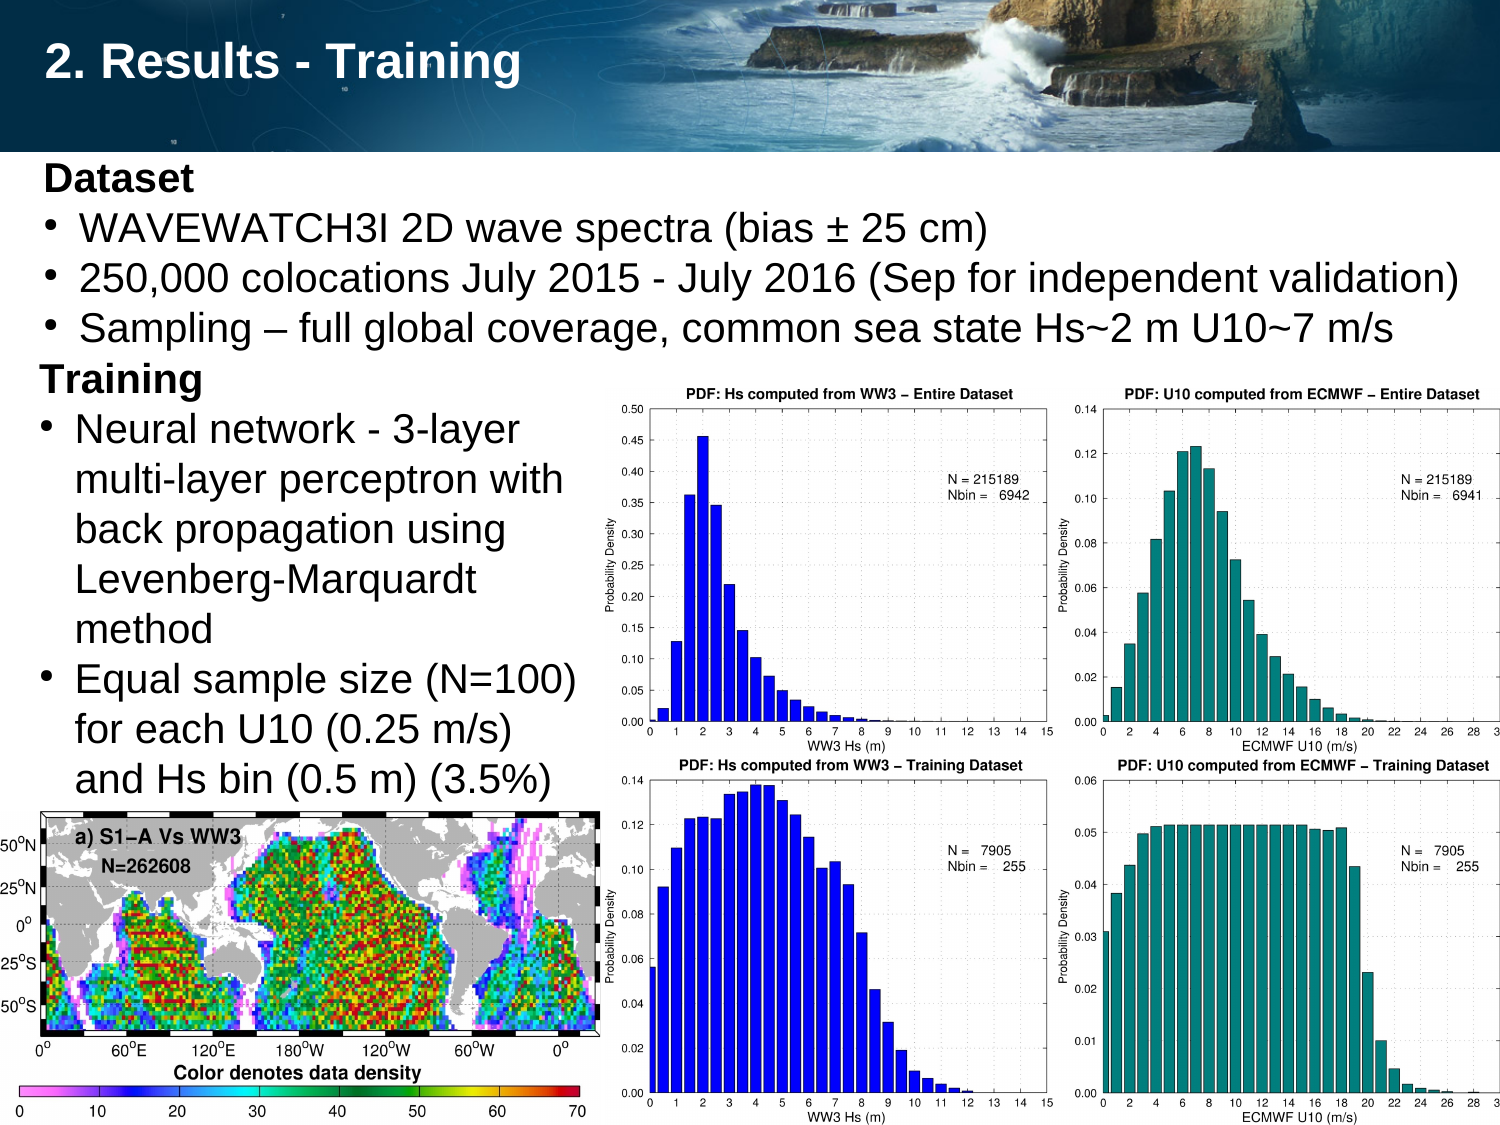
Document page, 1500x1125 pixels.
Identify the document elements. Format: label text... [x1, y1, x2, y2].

text_box Dataset WAVEWATCH3I 2D wave spectra (bias ± 25 cm) 250,000 colocations July 2015 - July 2016 (Sep for independent validation) Sampling – full global coverage, common sea state Hs~2 m U10~7 m/s [28, 143, 1500, 359]
text_box Training Neural network - 3-layer multi-layer perceptron with back propagation using Levenberg-Marquardt method Equal sample size (N=100) for each U10 (0.25 m/s) and Hs bin (0.5 m) (3.5%) [24, 344, 600, 810]
picture [605, 388, 1500, 1125]
picture [0, 0, 1500, 152]
picture [0, 811, 601, 1125]
text_box 2. Results - Training [29, 17, 812, 143]
